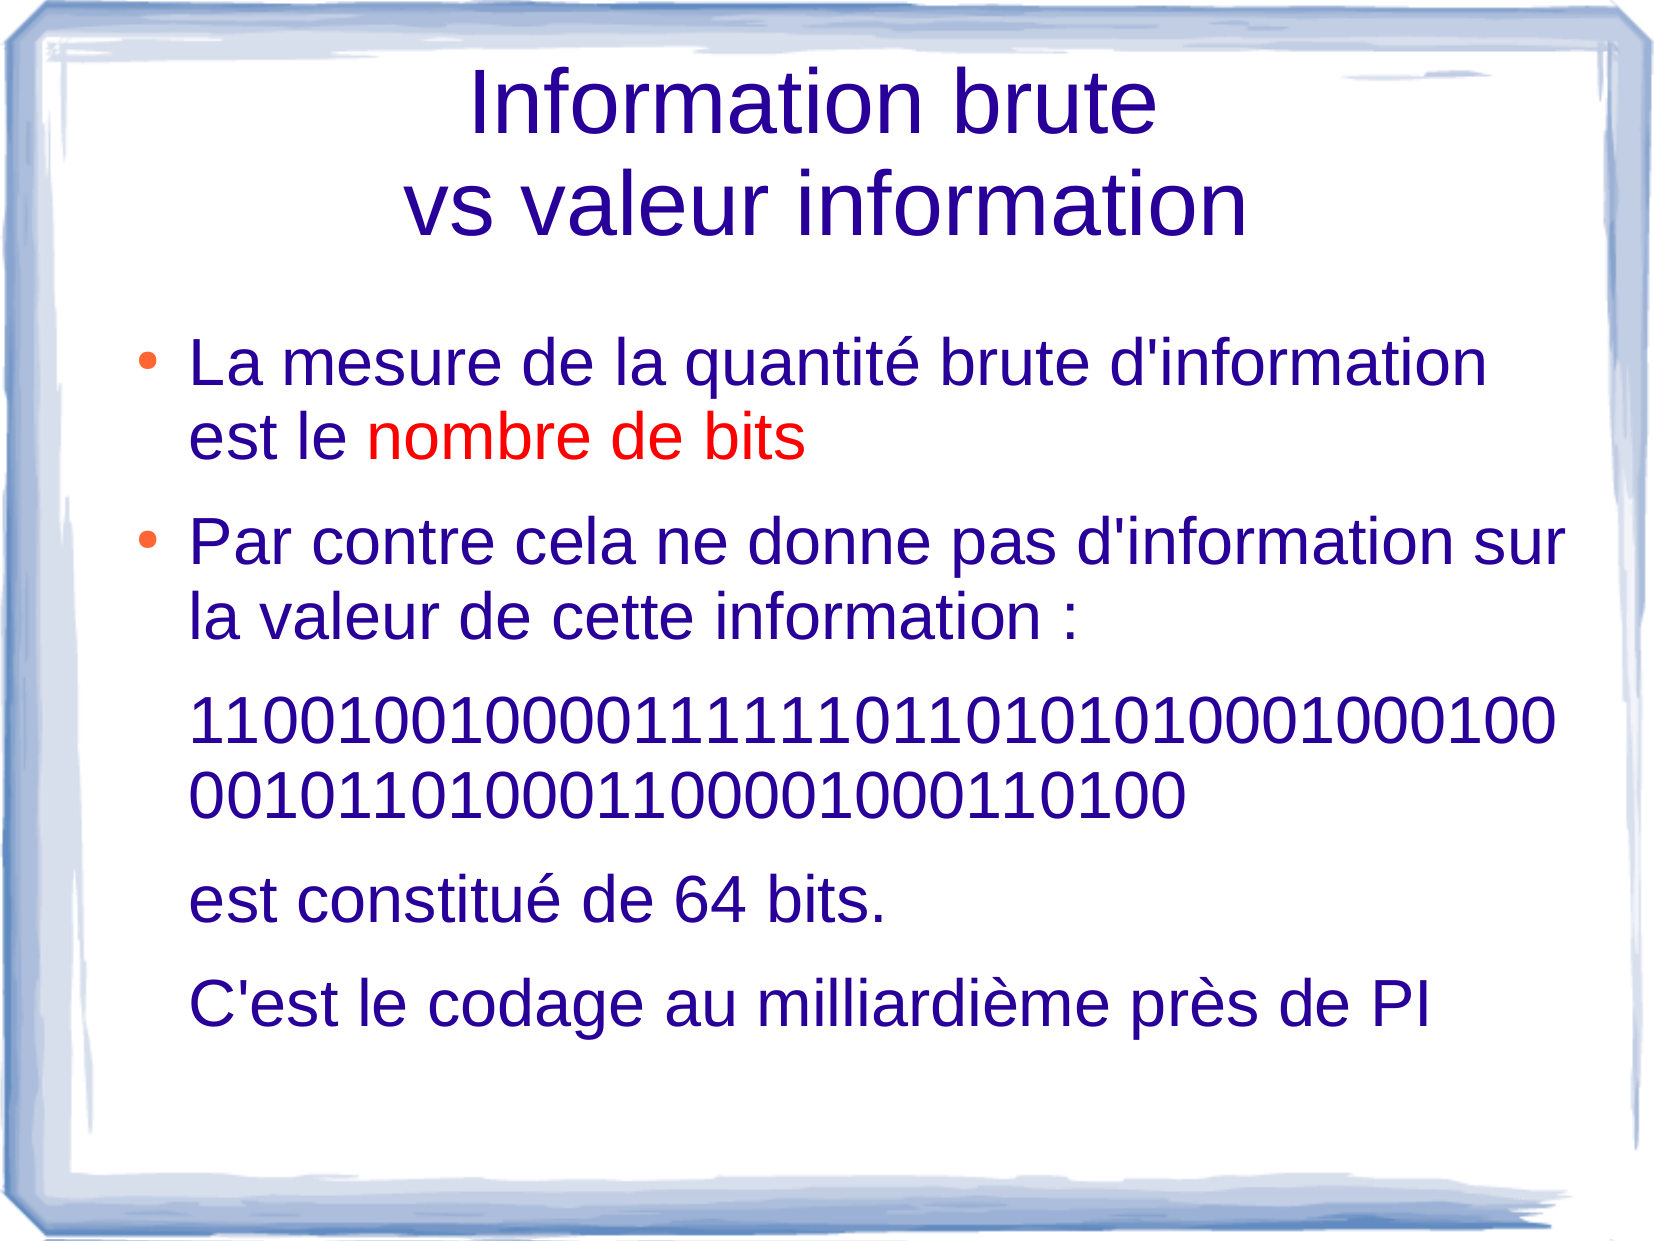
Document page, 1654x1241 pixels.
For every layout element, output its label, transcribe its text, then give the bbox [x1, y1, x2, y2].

picture [0, 0, 1654, 1241]
title Information brute vs valeur information [82, 49, 1571, 257]
list La mesure de la quantité brute d'information est le nombre de bits Par contre cela ne donne pas d'information sur la valeur de cette information : 1100100100001111110110101010001000100001011010001100001000110100 est constitué de 64 bits. C'est le codage au milliardième près de PI [118, 324, 1571, 1045]
